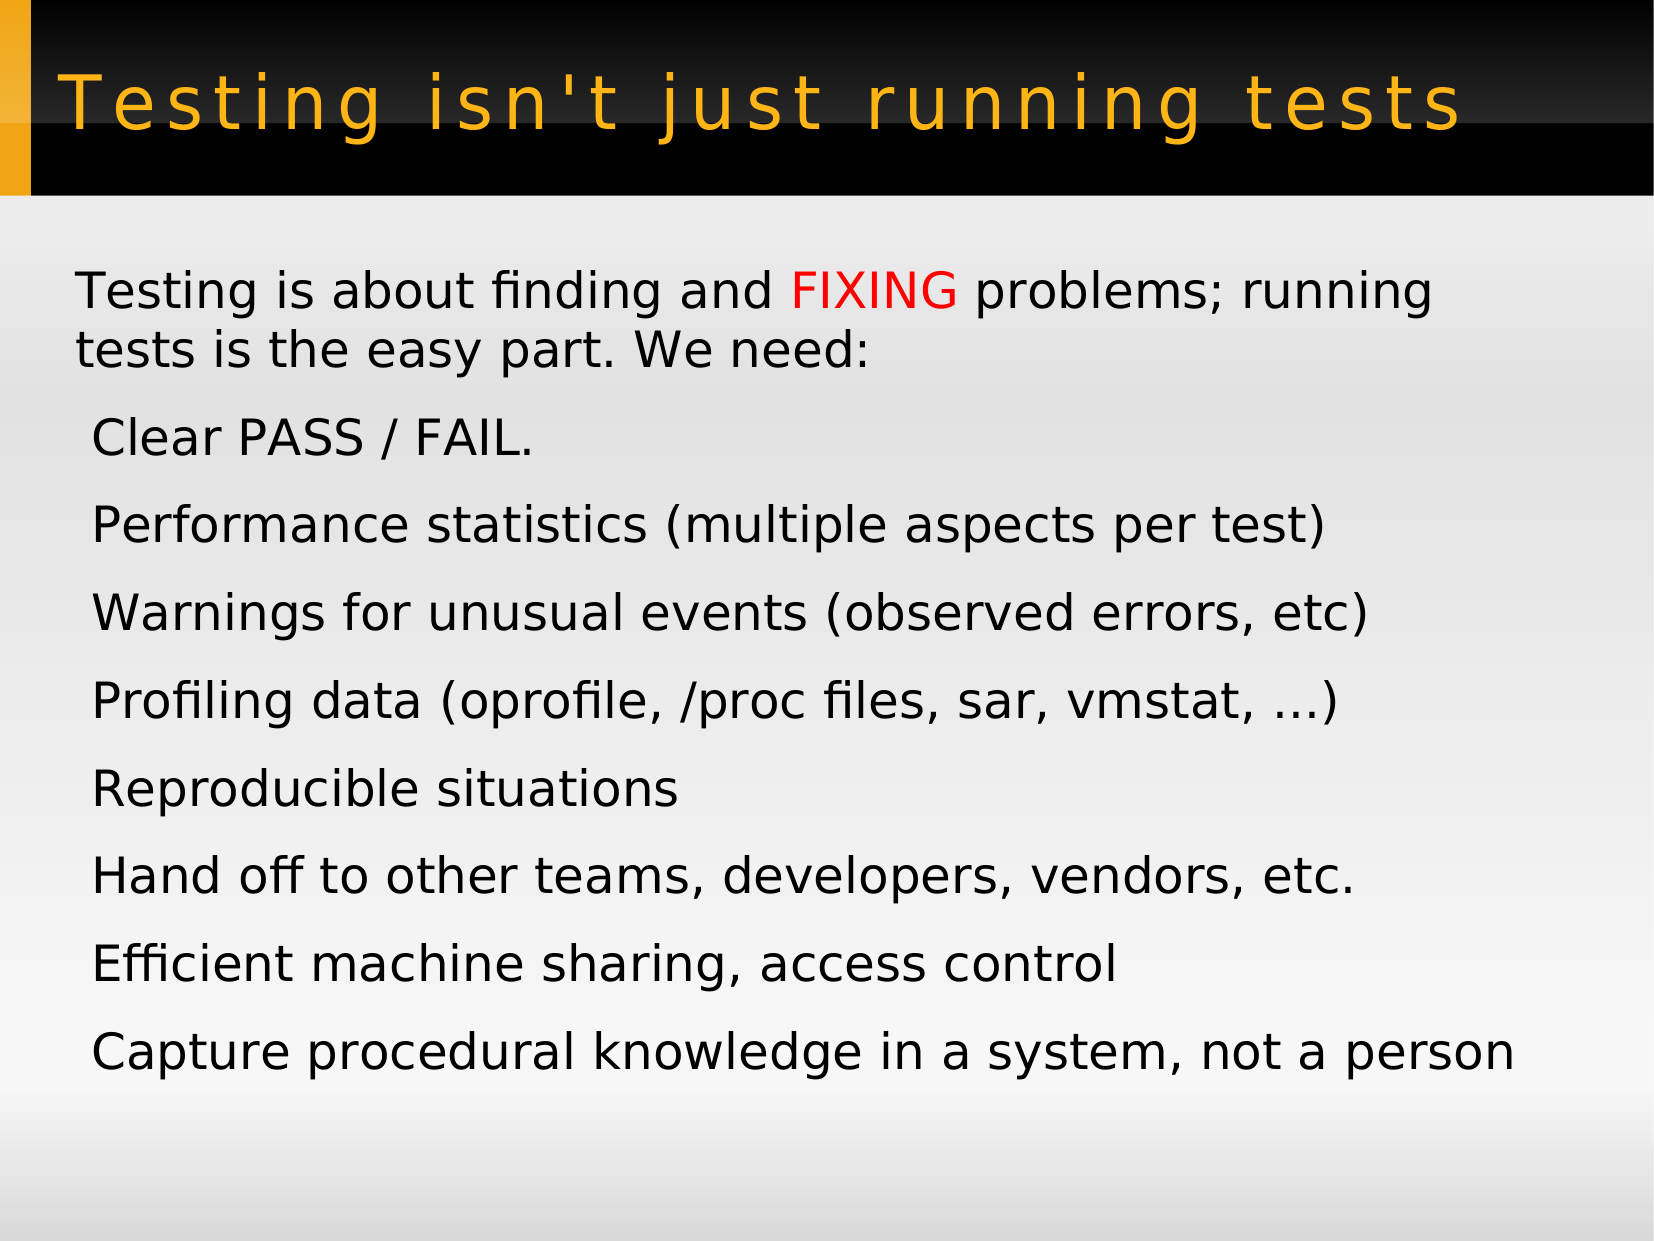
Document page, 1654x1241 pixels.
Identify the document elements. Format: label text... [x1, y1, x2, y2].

list Testing is about finding and FIXING problems; running tests is the easy part. We need: Clear PASS / FAIL. Performance statistics (multiple aspects per test) Warnings for unusual events (observed errors, etc) Profiling data (oprofile, /proc files, sar, vmstat, ...) Reproducible situations Hand off to other teams, developers, vendors, etc. Efficient machine sharing, access control Capture procedural knowledge in a system, not a person [75, 262, 1564, 1082]
title Testing isn't just running tests [59, 29, 1654, 178]
picture [0, 0, 1654, 1241]
